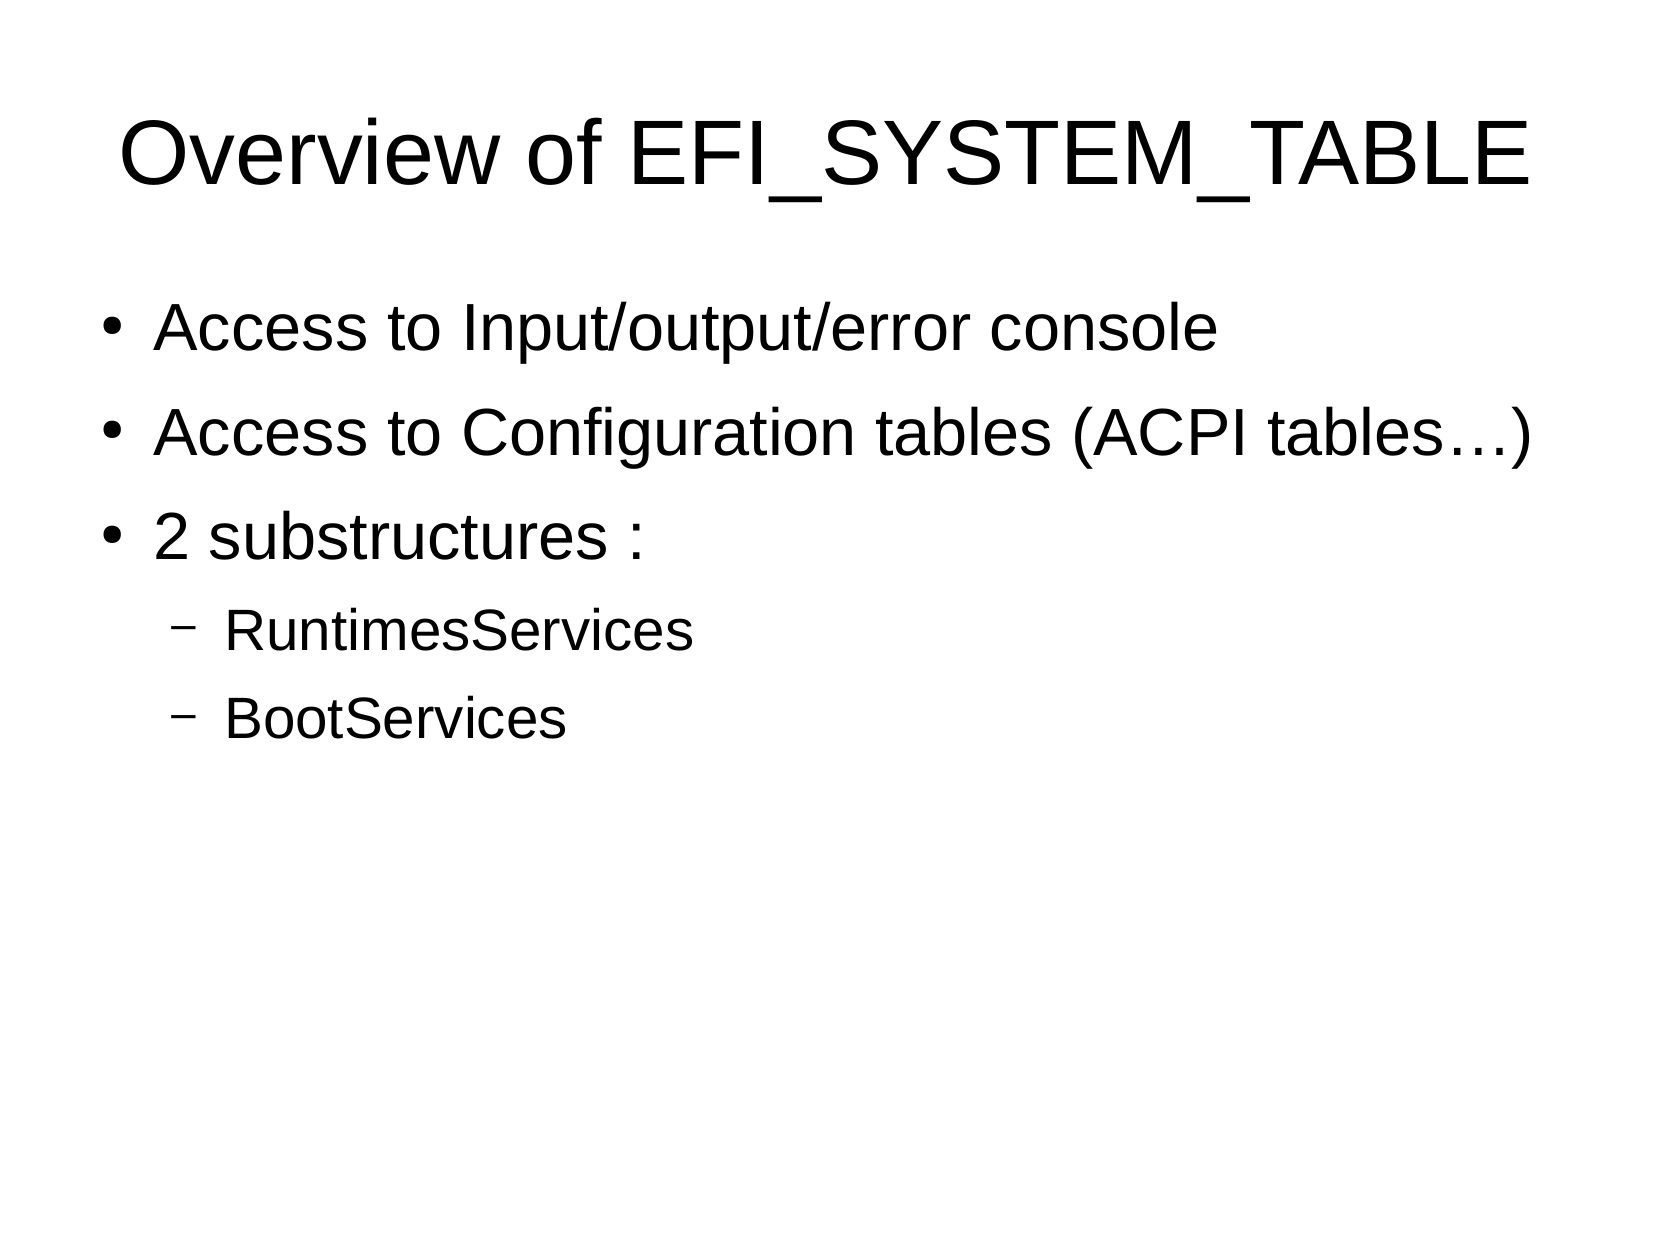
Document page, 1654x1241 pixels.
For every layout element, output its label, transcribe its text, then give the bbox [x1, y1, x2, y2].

list Access to Input/output/error console Access to Configuration tables (ACPI tables…) 2 substructures : RuntimesServices BootServices [82, 290, 1571, 1010]
title Overview of EFI_SYSTEM_TABLE [82, 49, 1571, 257]
